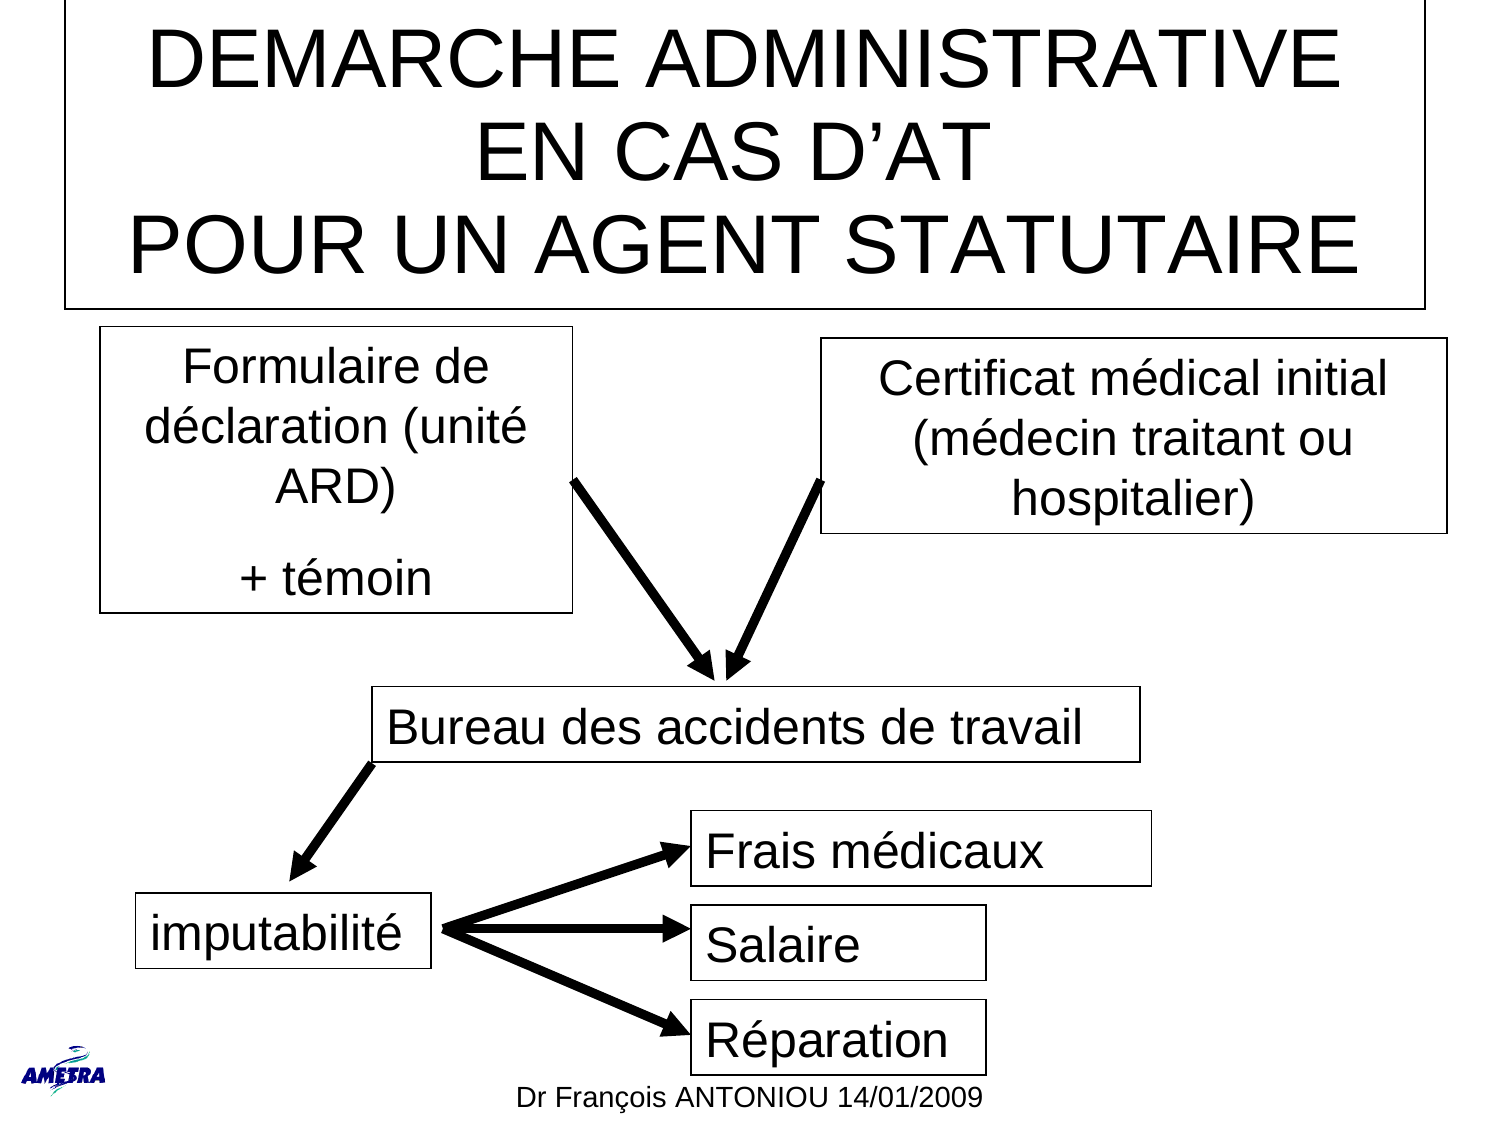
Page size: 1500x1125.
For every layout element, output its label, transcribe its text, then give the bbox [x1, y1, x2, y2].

text_box Salaire [690, 904, 987, 981]
picture [5, 1027, 124, 1118]
text_box Frais médicaux [690, 810, 1152, 887]
text_box Formulaire de déclaration (unité ARD) + témoin [100, 326, 573, 613]
text_box imputabilité [135, 893, 431, 969]
text_box Bureau des accidents de travail [372, 686, 1140, 763]
text_box Certificat médical initial (médecin traitant ou hospitalier) [820, 337, 1447, 534]
title DEMARCHE ADMINISTRATIVE EN CAS D’AT POUR UN AGENT STATUTAIRE [64, 0, 1426, 310]
text_box Réparation [690, 999, 987, 1075]
